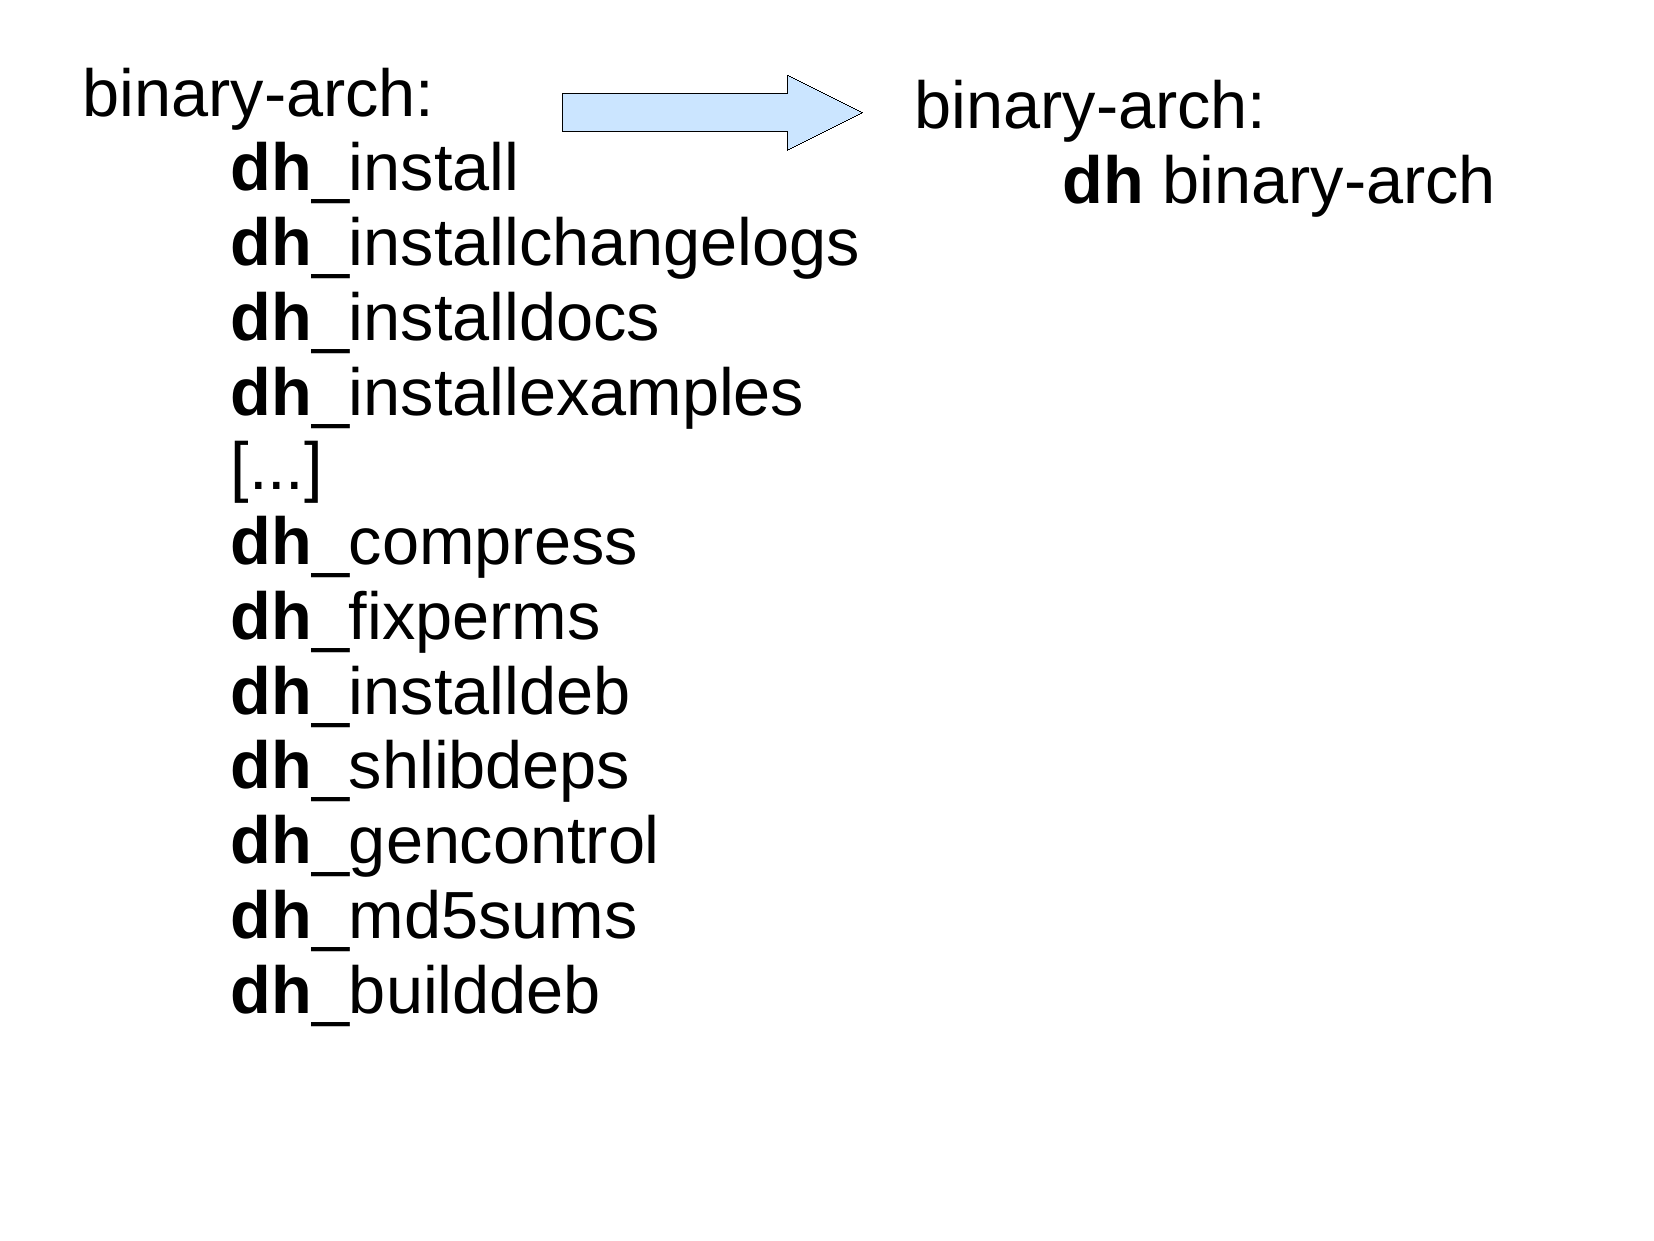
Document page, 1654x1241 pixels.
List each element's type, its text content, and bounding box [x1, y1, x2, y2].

text_box [562, 75, 863, 151]
subtitle binary-arch: dh_install dh_installchangelogs dh_installdocs dh_installexamples [...] dh_compress dh_fixperms dh_installdeb dh_shlibdeps dh_gencontrol dh_md5sums dh_builddeb [82, 55, 1571, 1103]
text_box binary-arch: dh binary-arch [900, 60, 1538, 226]
